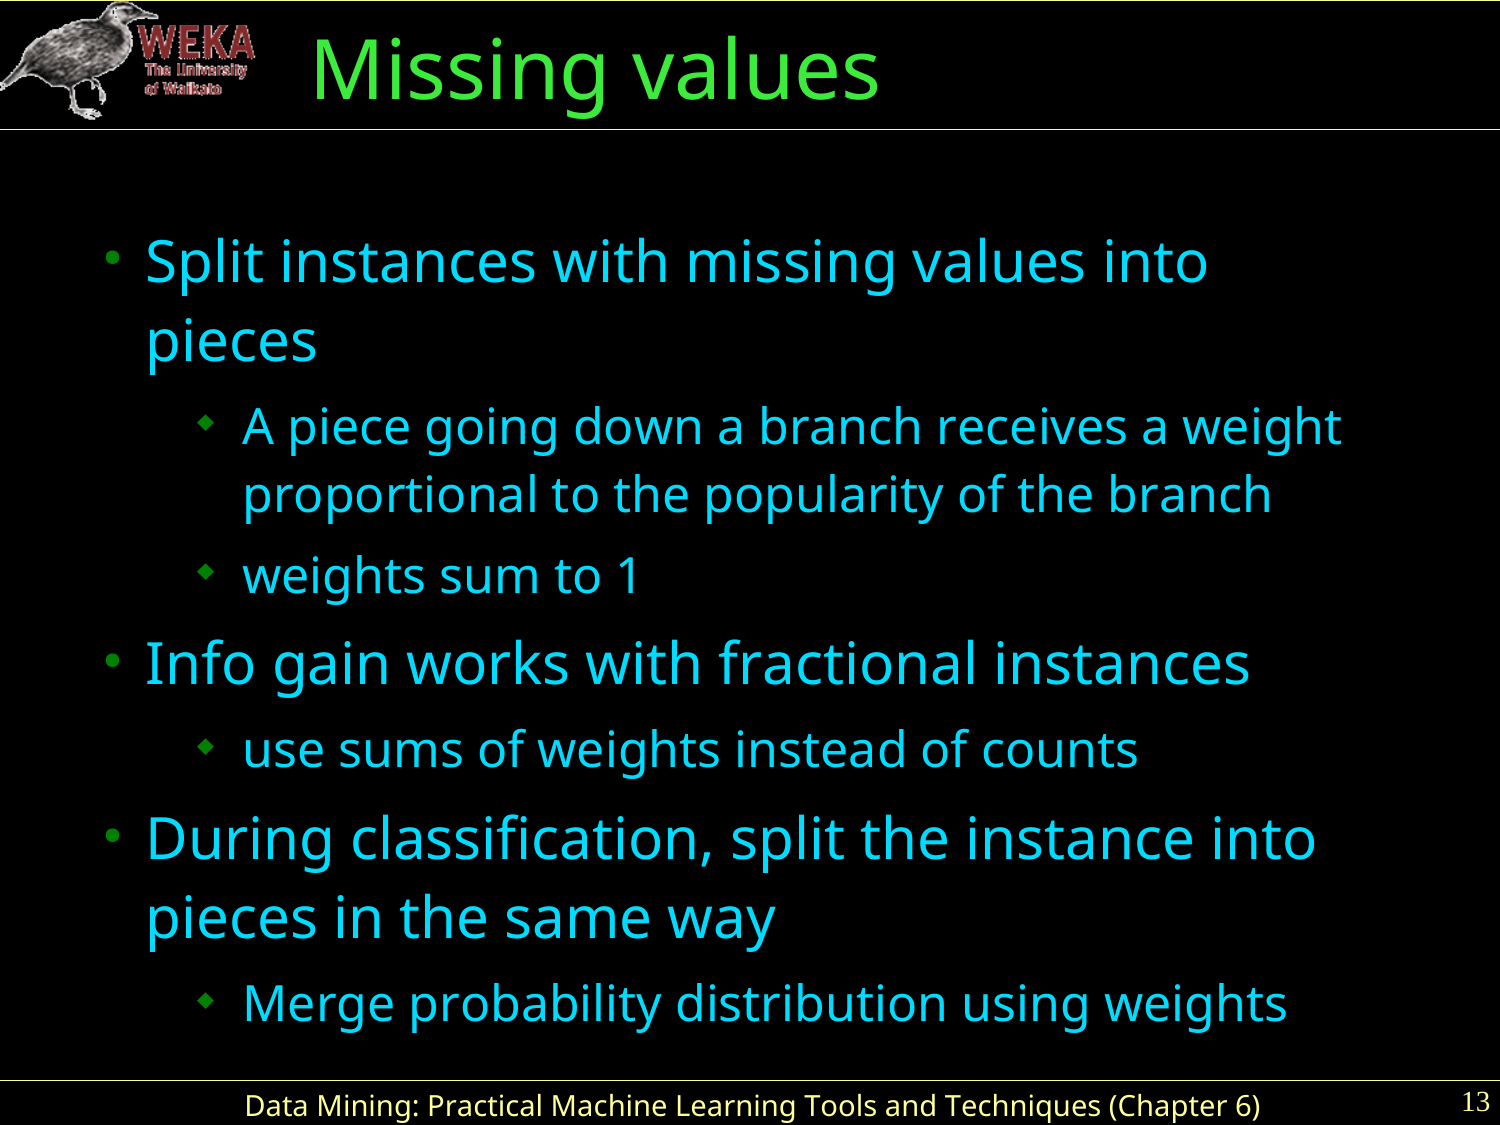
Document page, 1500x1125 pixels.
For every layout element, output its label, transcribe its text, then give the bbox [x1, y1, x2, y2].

list Split instances with missing values into pieces A piece going down a branch receives a weight proportional to the popularity of the branch weights sum to 1 Info gain works with fractional instances use sums of weights instead of counts During classification, split the instance into pieces in the same way Merge probability distribution using weights [88, 212, 1388, 888]
title Missing values [295, 0, 1500, 148]
picture [0, 1, 266, 129]
